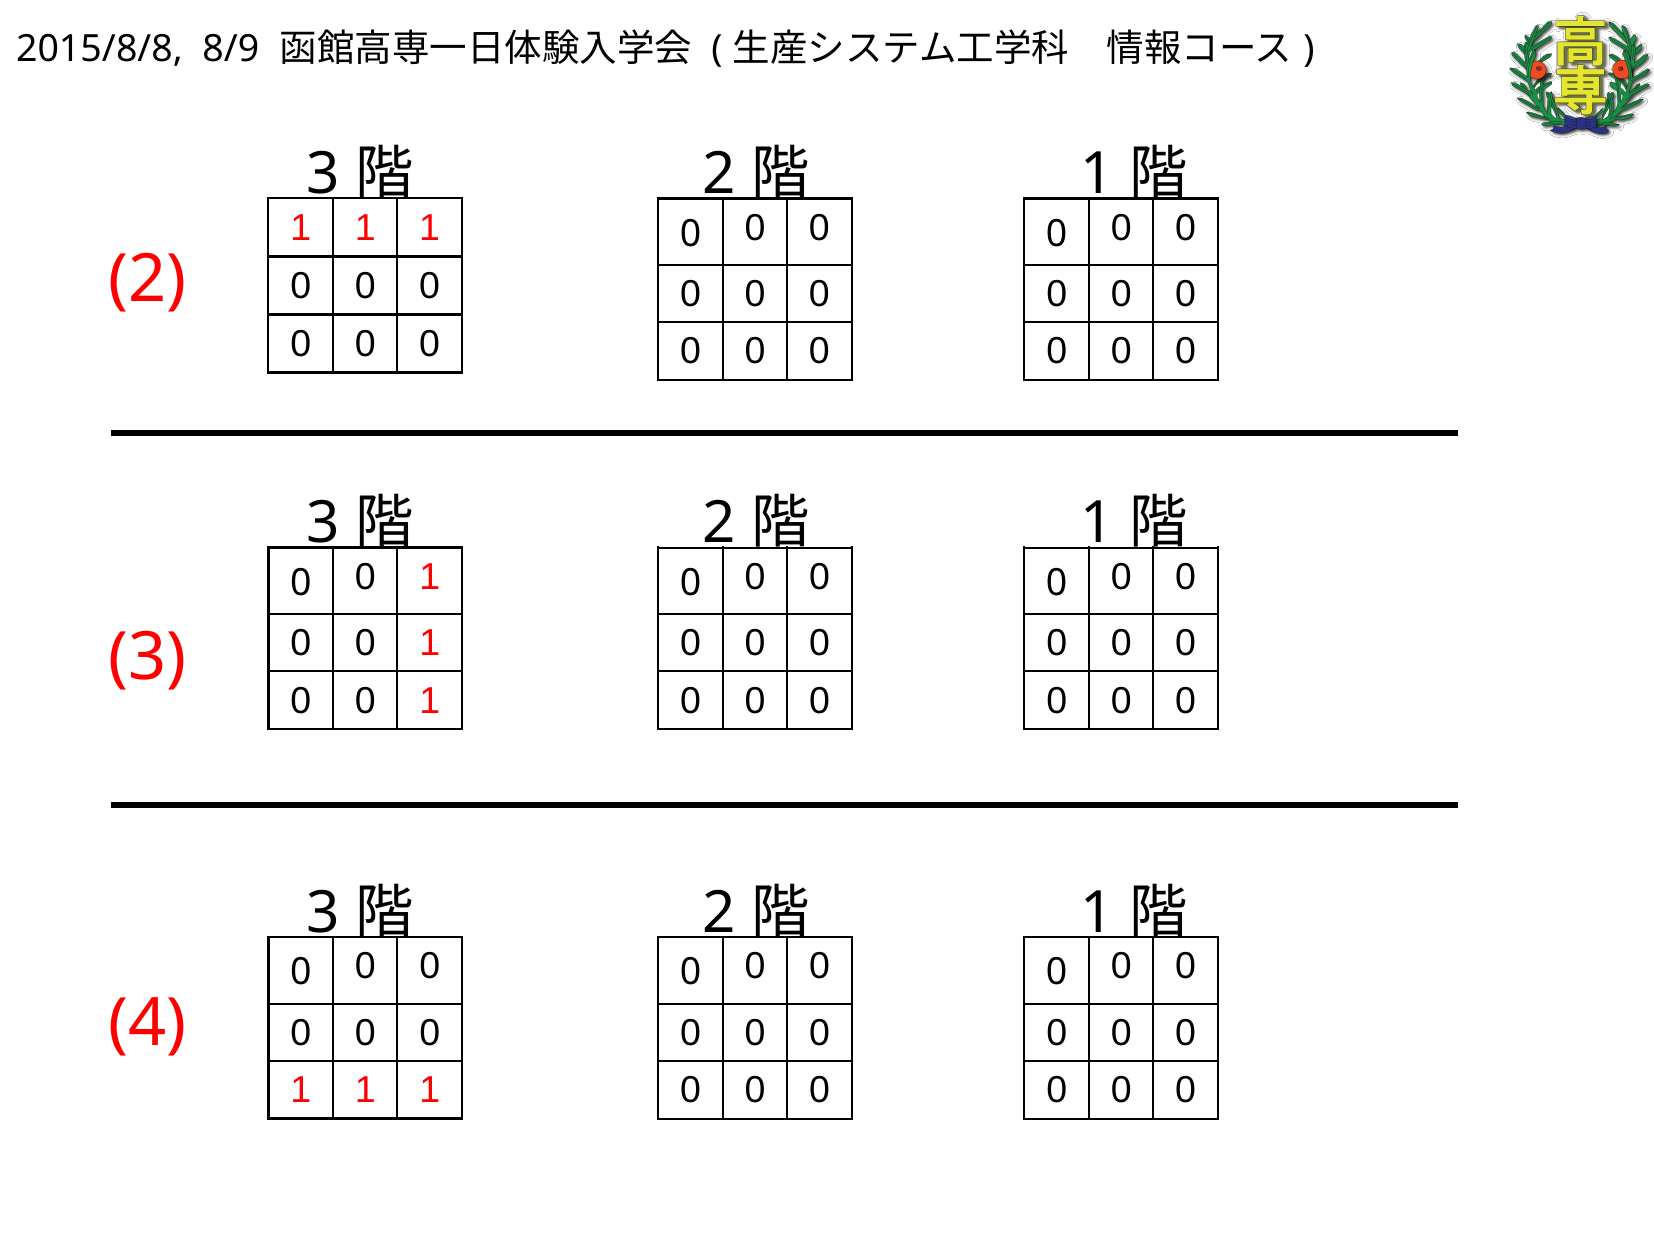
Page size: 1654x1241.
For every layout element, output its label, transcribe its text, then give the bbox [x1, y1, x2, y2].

table_cell 0 [1090, 1005, 1152, 1060]
table_cell 0 [1025, 1062, 1088, 1118]
table_header 0 [1090, 549, 1152, 613]
table_cell 1 [398, 615, 461, 670]
table_cell 0 [1154, 1062, 1217, 1118]
table_cell 1 [270, 1062, 332, 1117]
table_cell 0 [724, 672, 786, 728]
table_cell 1 [334, 1062, 396, 1117]
table_header 0 [788, 938, 851, 1003]
table_cell 0 [270, 672, 332, 728]
table_header 0 [270, 938, 332, 1003]
table_cell 0 [398, 1005, 461, 1060]
table_header 0 [398, 938, 461, 1003]
table_cell 0 [659, 615, 722, 670]
table_cell 0 [724, 1062, 786, 1118]
table_header 0 [270, 549, 332, 613]
table_cell 0 [1090, 615, 1152, 670]
table_cell 0 [788, 672, 851, 728]
text_box 1階 [1065, 467, 1202, 541]
table_cell 0 [1025, 323, 1088, 379]
table_cell 0 [659, 266, 722, 321]
table_cell 0 [724, 1005, 786, 1060]
table_header 0 [659, 549, 722, 613]
table_cell 0 [1025, 672, 1088, 728]
text_box 2階 [687, 467, 824, 541]
table_header 1 [398, 199, 461, 255]
table_cell 0 [270, 1005, 332, 1060]
table_cell 0 [334, 672, 396, 728]
table_header 0 [659, 938, 722, 1003]
table_cell 1 [398, 672, 461, 728]
table_cell 0 [1025, 266, 1088, 321]
table_cell 0 [1090, 323, 1152, 379]
text_box 1階 [1065, 857, 1202, 931]
table_header 0 [659, 200, 722, 264]
table_cell 0 [1154, 615, 1217, 670]
table_cell 0 [788, 1062, 851, 1118]
text_box 1階 [1065, 118, 1202, 192]
text_box 3階 [291, 118, 428, 192]
table_cell 0 [334, 316, 396, 371]
table_cell 0 [269, 316, 332, 371]
table_header 0 [724, 938, 786, 1003]
text_box 2階 [687, 857, 824, 931]
table_cell 0 [788, 1005, 851, 1060]
table_header 0 [1090, 938, 1152, 1003]
table_cell 0 [724, 266, 786, 321]
table_cell 0 [1154, 672, 1217, 728]
table_cell 0 [1090, 266, 1152, 321]
table_cell 0 [659, 1005, 722, 1060]
table_cell 0 [270, 615, 332, 670]
table_header 0 [788, 200, 851, 264]
text_box (3) [93, 600, 267, 682]
table_cell 0 [334, 1005, 396, 1060]
table_cell 0 [1025, 1005, 1088, 1060]
table_header 0 [724, 200, 786, 264]
table_cell 0 [788, 266, 851, 321]
table_cell 0 [334, 258, 396, 313]
table_cell 0 [269, 258, 332, 313]
table_header 0 [1154, 549, 1217, 613]
table_header 0 [724, 549, 786, 613]
table_cell 0 [334, 615, 396, 670]
table_cell 0 [788, 323, 851, 379]
table_cell 0 [659, 672, 722, 728]
table_cell 0 [724, 615, 786, 670]
table_cell 0 [1090, 672, 1152, 728]
table_header 0 [1090, 200, 1152, 264]
table_header 0 [1025, 200, 1088, 264]
table_cell 0 [659, 323, 722, 379]
table_cell 0 [724, 323, 786, 379]
table_header 0 [788, 549, 851, 613]
table_cell 0 [788, 615, 851, 670]
table_cell 0 [1154, 266, 1217, 321]
text_box 3階 [291, 857, 428, 931]
table_header 0 [1025, 938, 1088, 1003]
table_header 1 [269, 199, 332, 255]
table_header 0 [1025, 549, 1088, 613]
table_header 1 [334, 199, 396, 255]
table_cell 0 [1090, 1062, 1152, 1118]
table_cell 0 [1154, 1005, 1217, 1060]
text_box (4) [93, 966, 267, 1049]
table_cell 1 [398, 1062, 461, 1117]
text_box 3階 [291, 467, 428, 541]
table_cell 0 [398, 316, 461, 371]
table_header 1 [398, 549, 461, 613]
text_box 2階 [687, 118, 824, 192]
table_header 0 [334, 549, 396, 613]
table_cell 0 [659, 1062, 722, 1118]
table_header 0 [1154, 200, 1217, 264]
table_header 0 [1154, 938, 1217, 1003]
table_header 0 [334, 938, 396, 1003]
table_cell 0 [1154, 323, 1217, 379]
picture [1506, 0, 1654, 157]
table_cell 0 [398, 258, 461, 313]
table_cell 0 [1025, 615, 1088, 670]
text_box (2) [93, 222, 271, 305]
